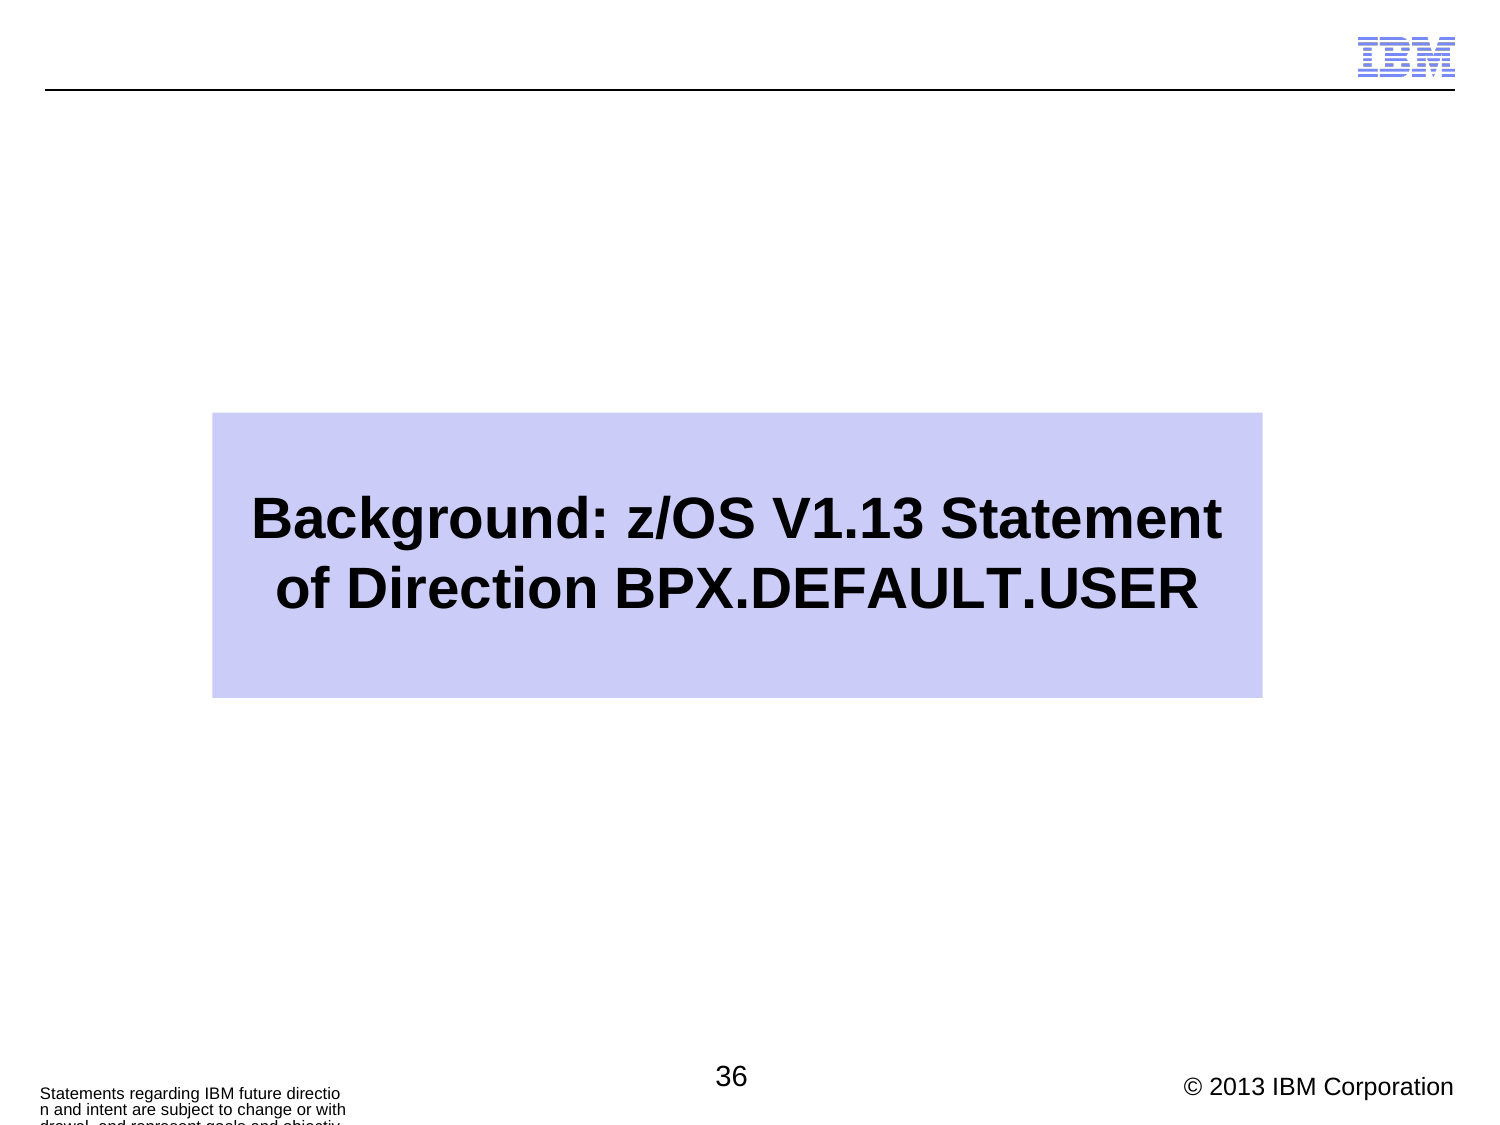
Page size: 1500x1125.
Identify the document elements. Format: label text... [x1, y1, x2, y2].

text_box Background: z/OS V1.13 Statement of Direction BPX.DEFAULT.USER [212, 412, 1263, 698]
picture [1358, 37, 1455, 77]
